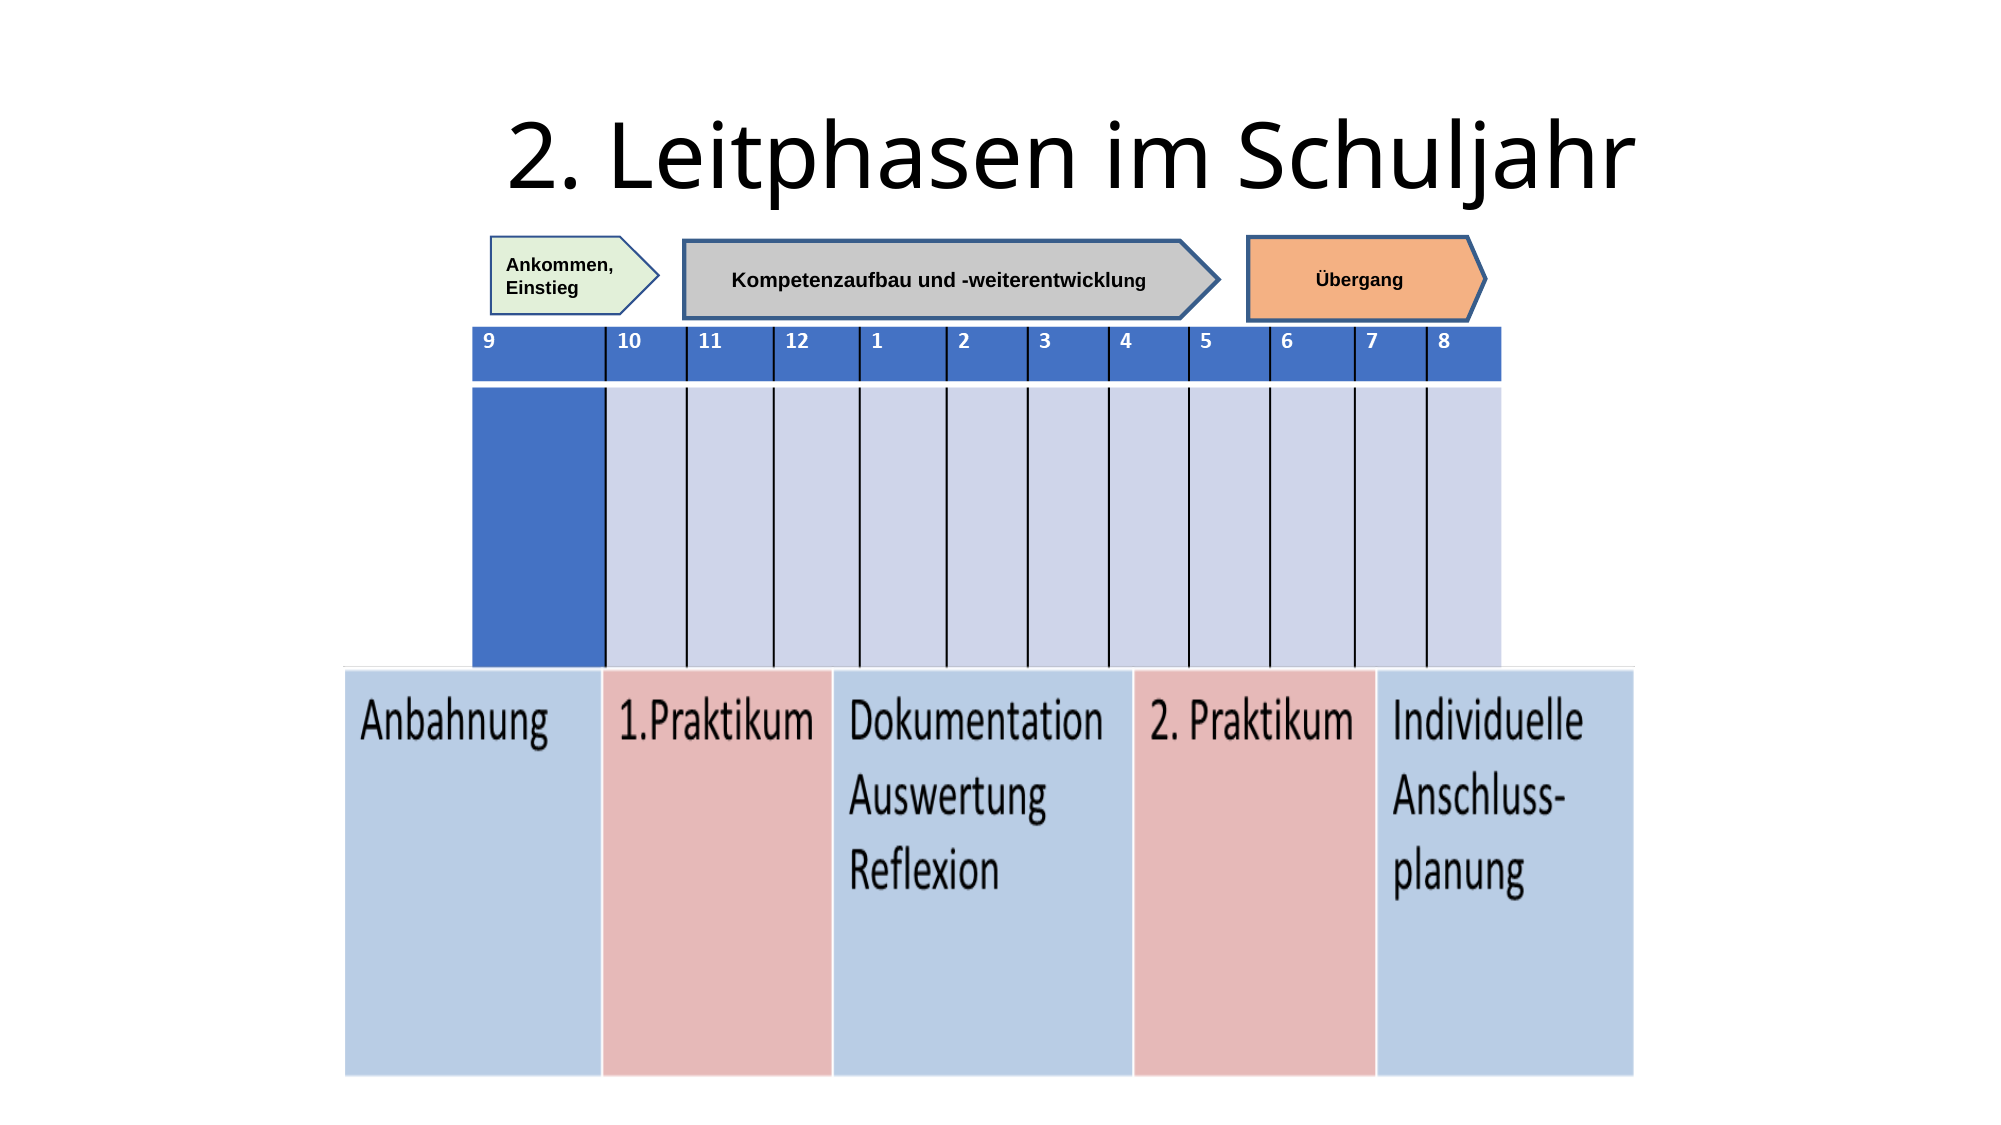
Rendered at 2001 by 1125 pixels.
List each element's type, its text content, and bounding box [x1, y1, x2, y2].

picture [343, 319, 1635, 1082]
text_box Übergang [1248, 237, 1486, 321]
title 2. Leitphasen im Schuljahr [135, 50, 1861, 268]
text_box Ankommen, Einstieg [490, 236, 659, 315]
text_box Kompetenzaufbau und -weiterentwicklung [684, 240, 1219, 319]
